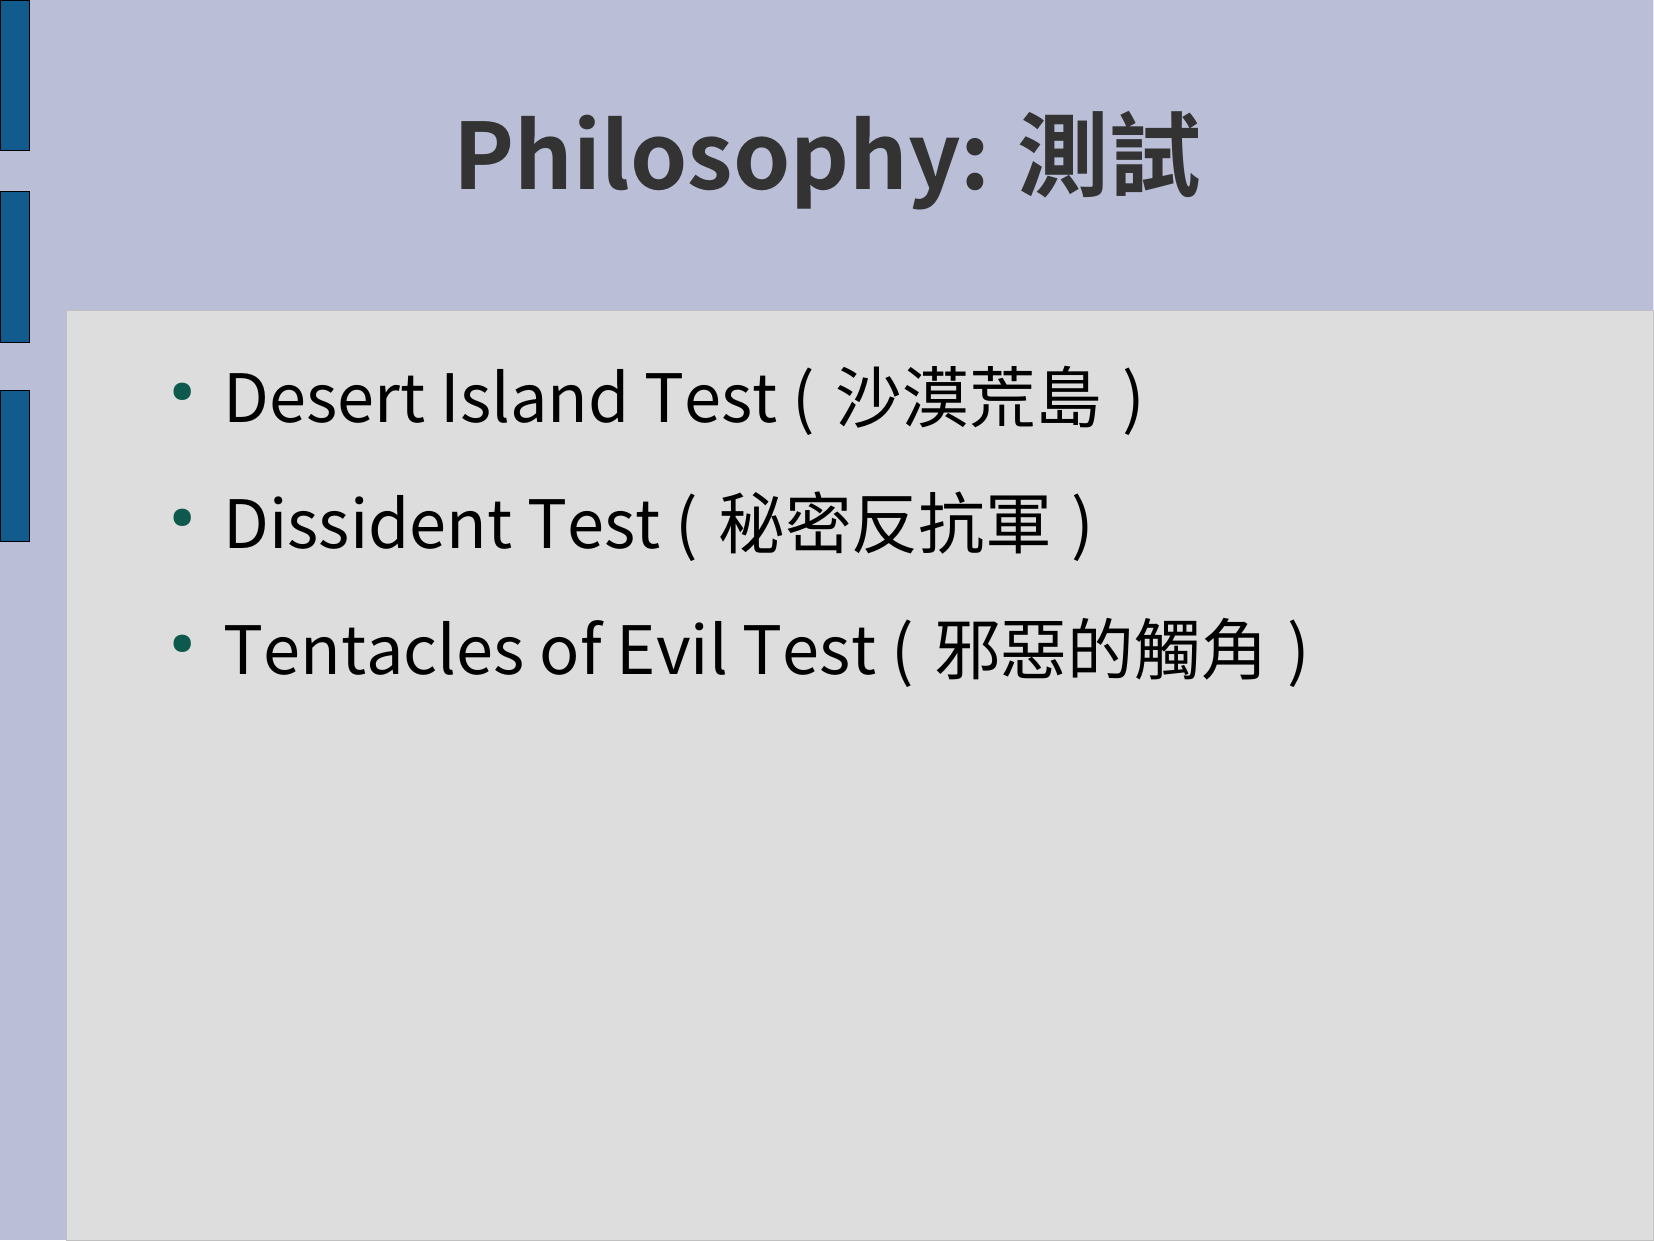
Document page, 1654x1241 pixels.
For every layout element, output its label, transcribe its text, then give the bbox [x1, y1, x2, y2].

list Desert Island Test (沙漠荒島) Dissident Test (秘密反抗軍) Tentacles of Evil Test (邪惡的觸角) [152, 344, 1534, 1127]
title Philosophy:測試 [121, 46, 1534, 254]
